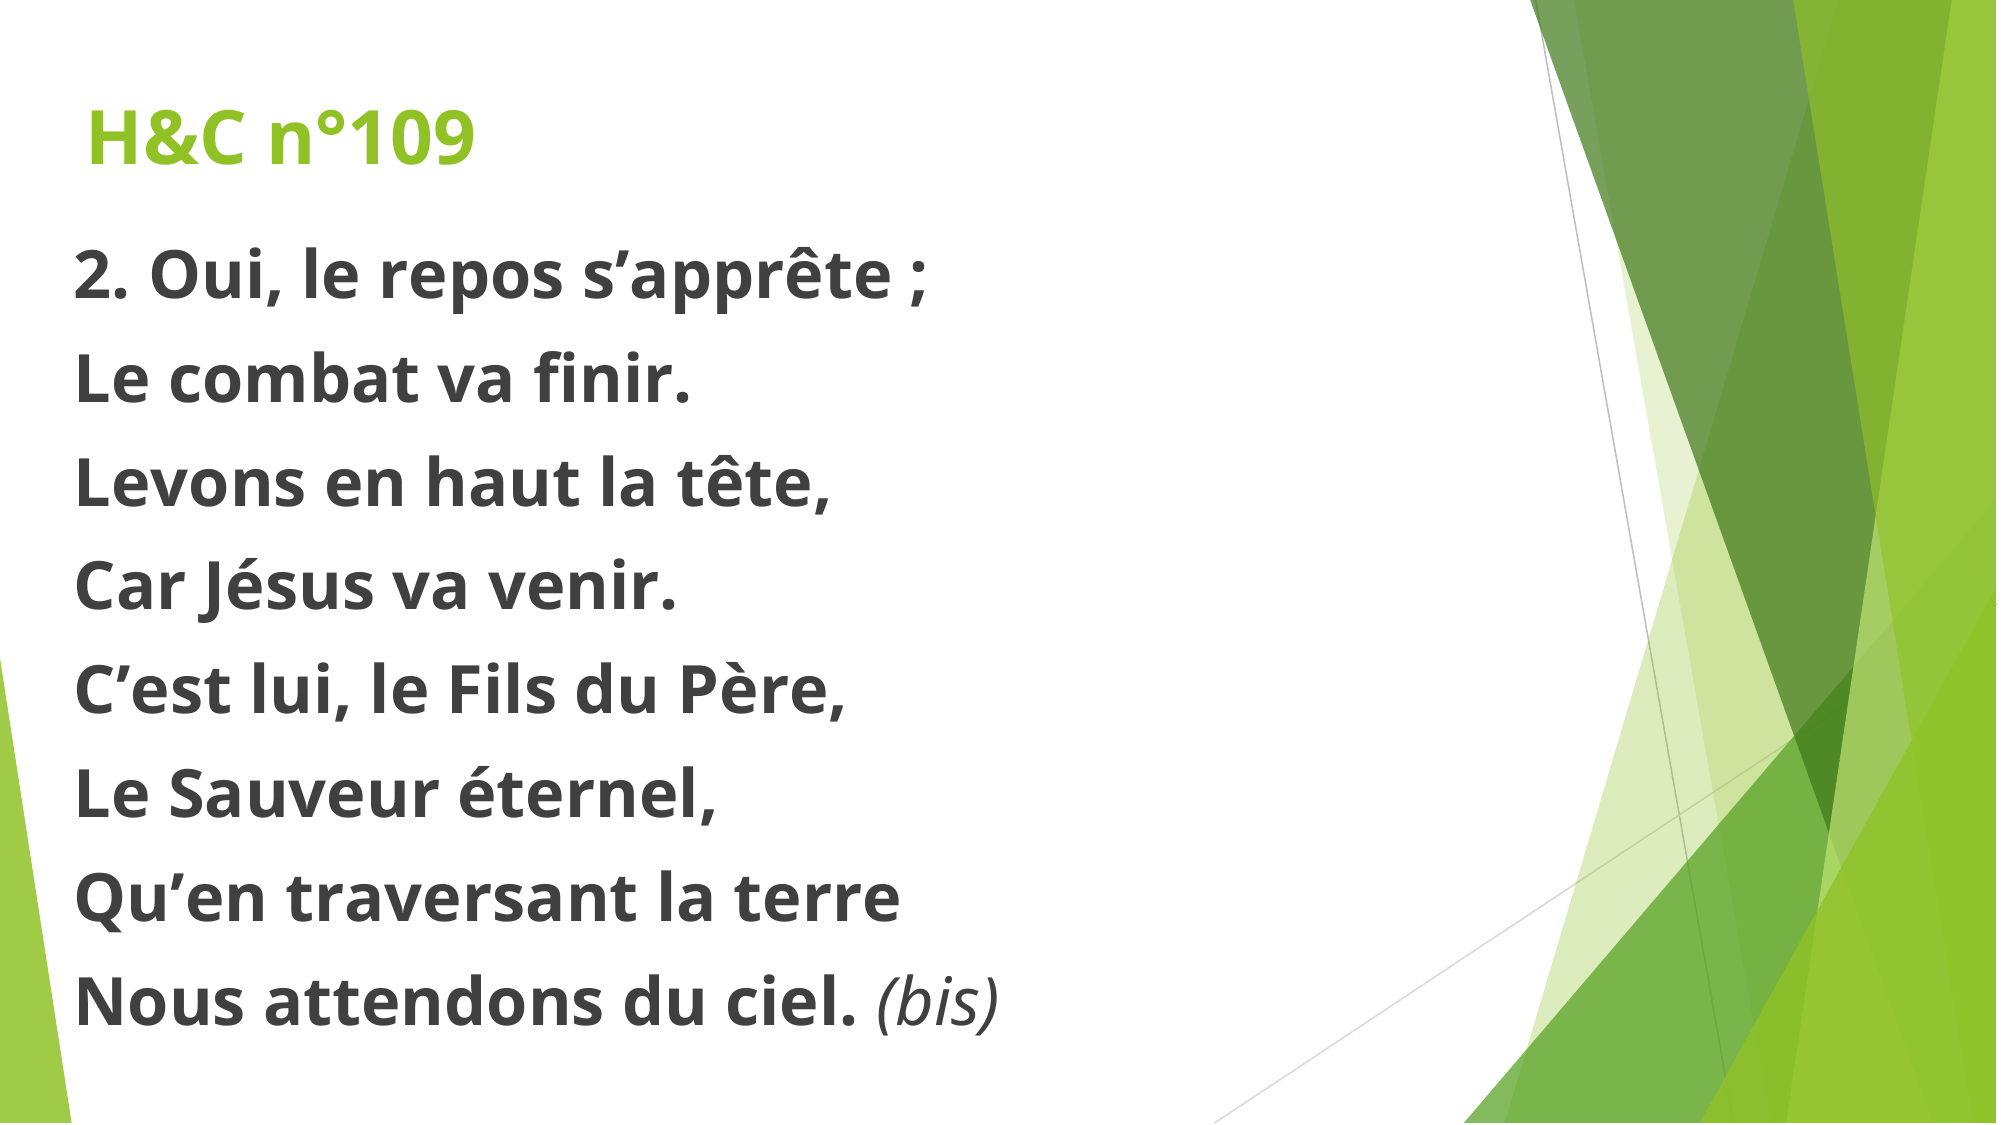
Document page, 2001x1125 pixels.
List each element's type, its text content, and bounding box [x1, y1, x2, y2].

text_box H&C n°109 [70, 82, 497, 189]
text_box 2. Oui, le repos s’apprête ; Le combat va finir. Levons en haut la tête, Car Jésus va venir. C’est lui, le Fils du Père, Le Sauveur éternel, Qu’en traversant la terre Nous attendons du ciel. (bis) [59, 212, 1985, 1075]
